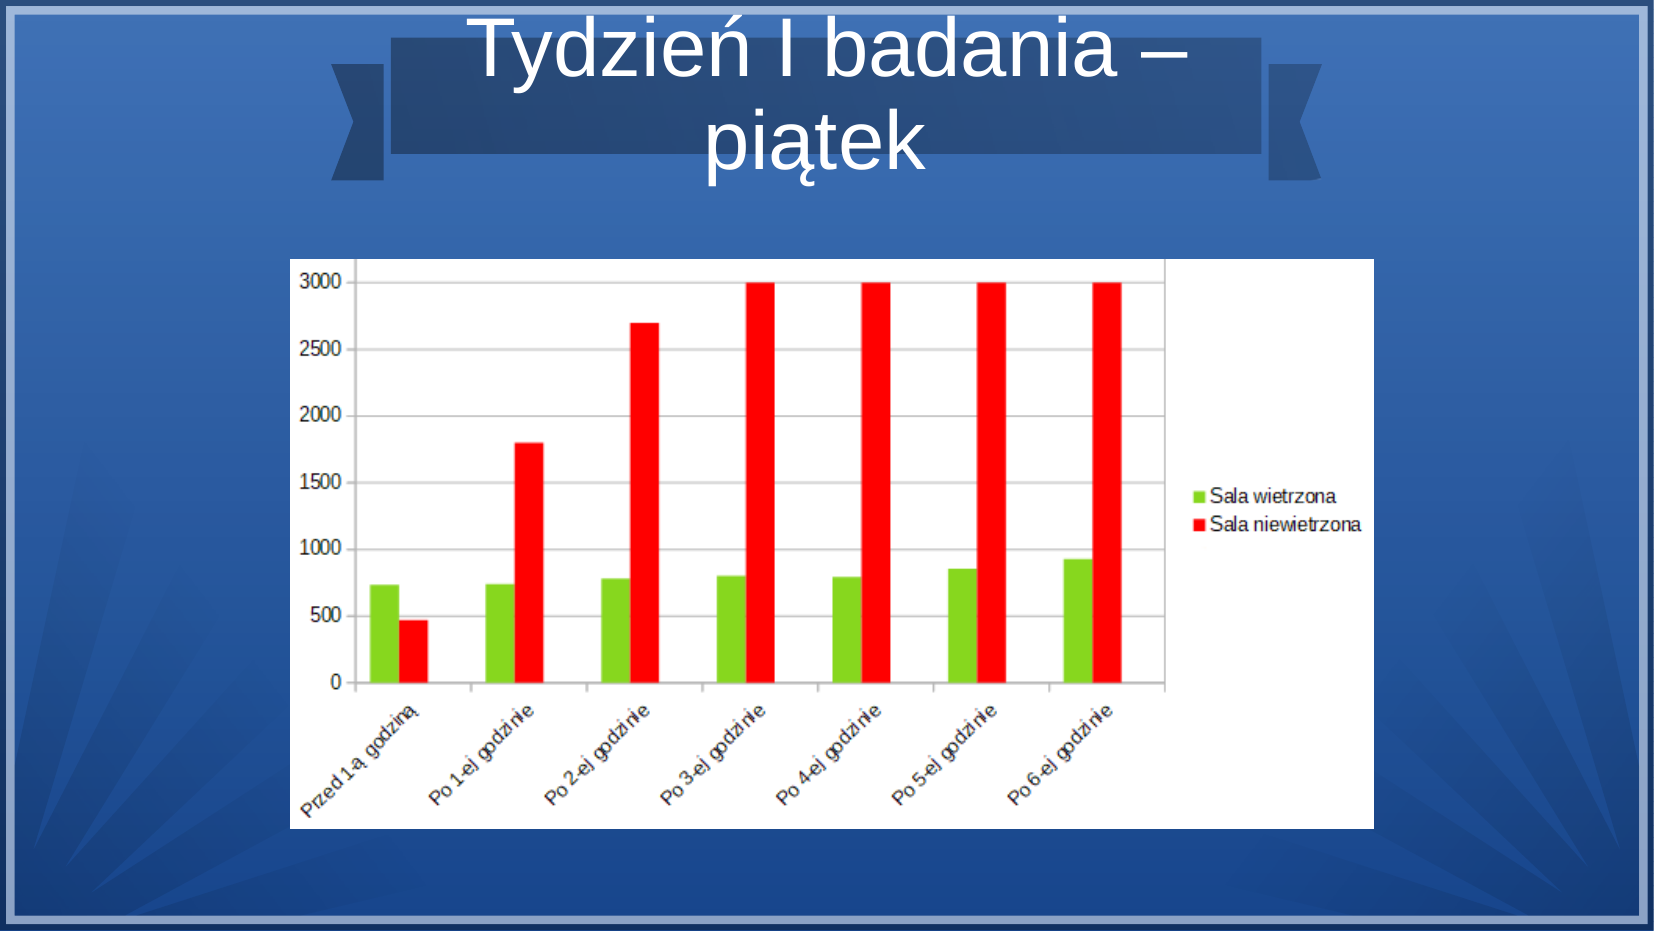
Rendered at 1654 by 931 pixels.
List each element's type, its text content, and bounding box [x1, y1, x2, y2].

title Tydzień I badania – piątek [389, 1, 1264, 188]
picture [290, 259, 1374, 829]
